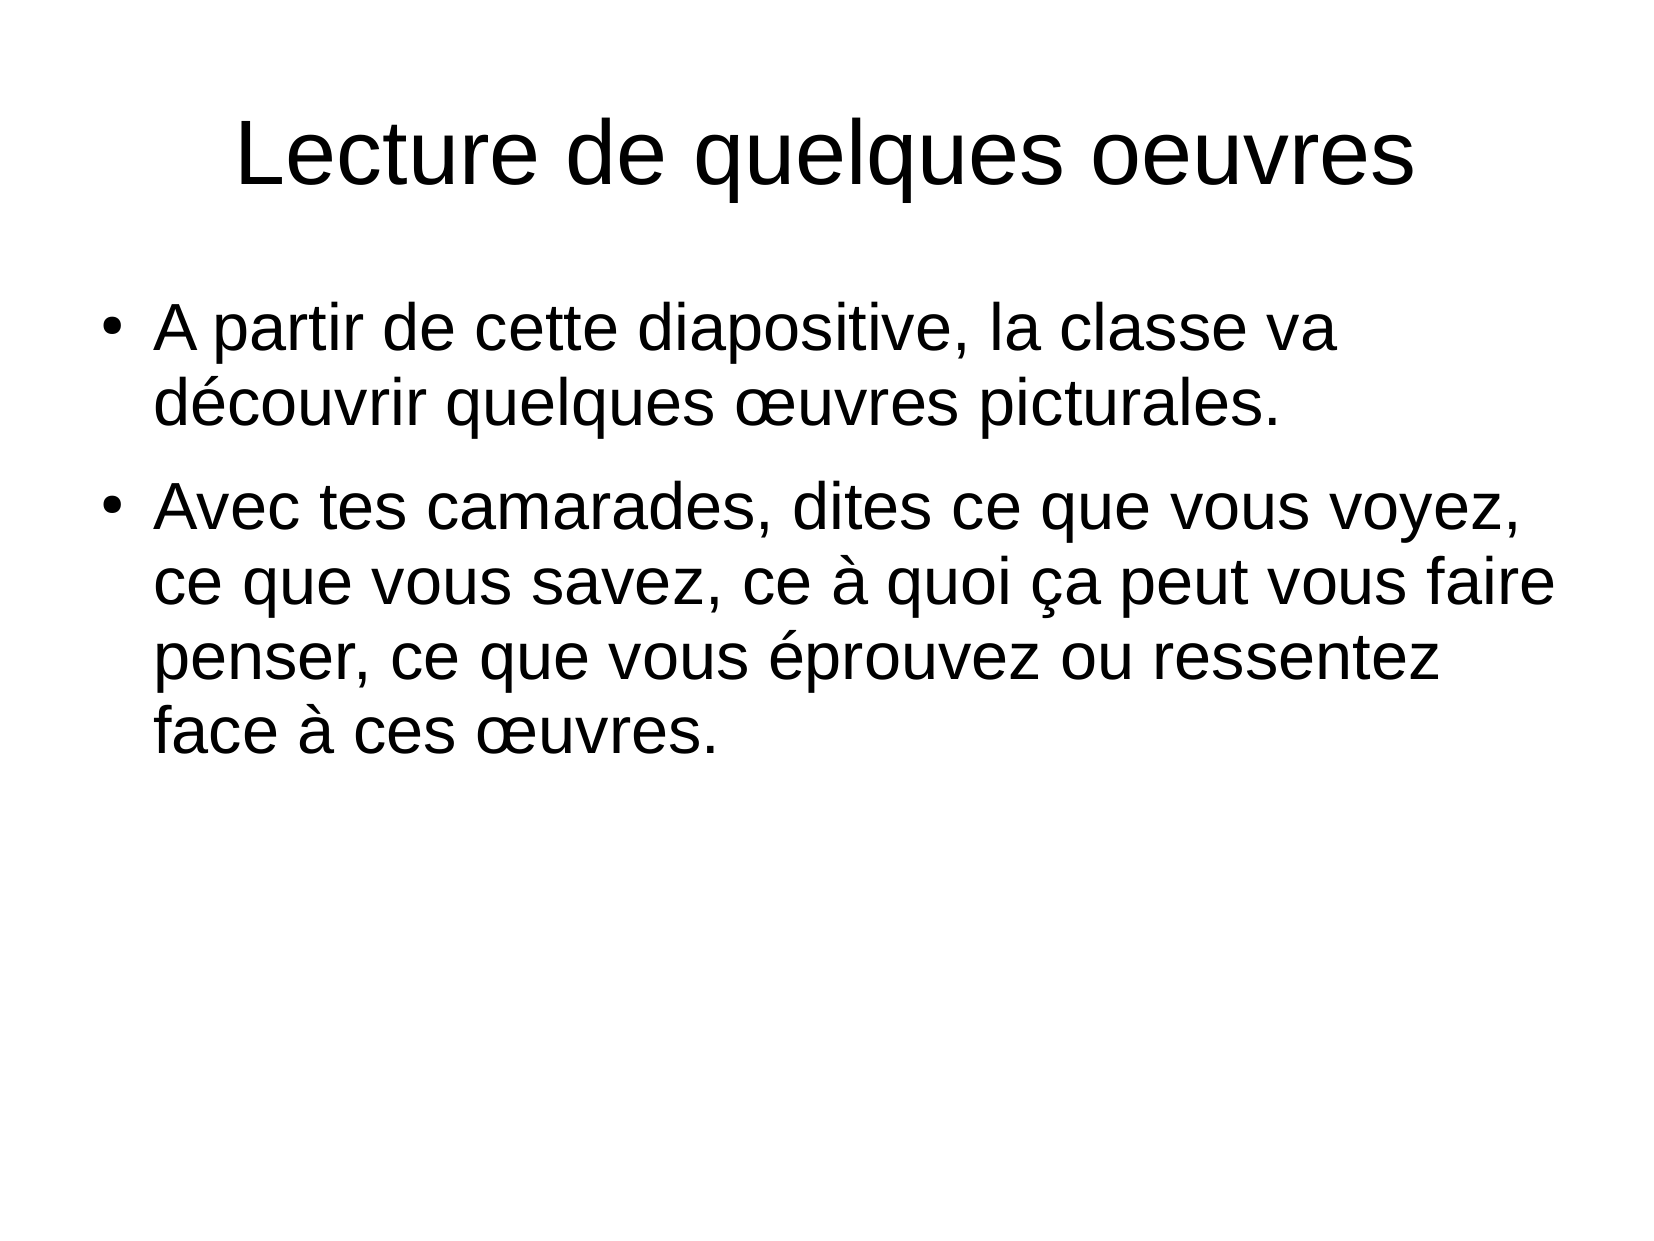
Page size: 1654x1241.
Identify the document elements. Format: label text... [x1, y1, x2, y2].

list A partir de cette diapositive, la classe va découvrir quelques œuvres picturales. Avec tes camarades, dites ce que vous voyez, ce que vous savez, ce à quoi ça peut vous faire penser, ce que vous éprouvez ou ressentez face à ces œuvres. [82, 290, 1571, 1010]
title Lecture de quelques oeuvres [82, 49, 1571, 257]
